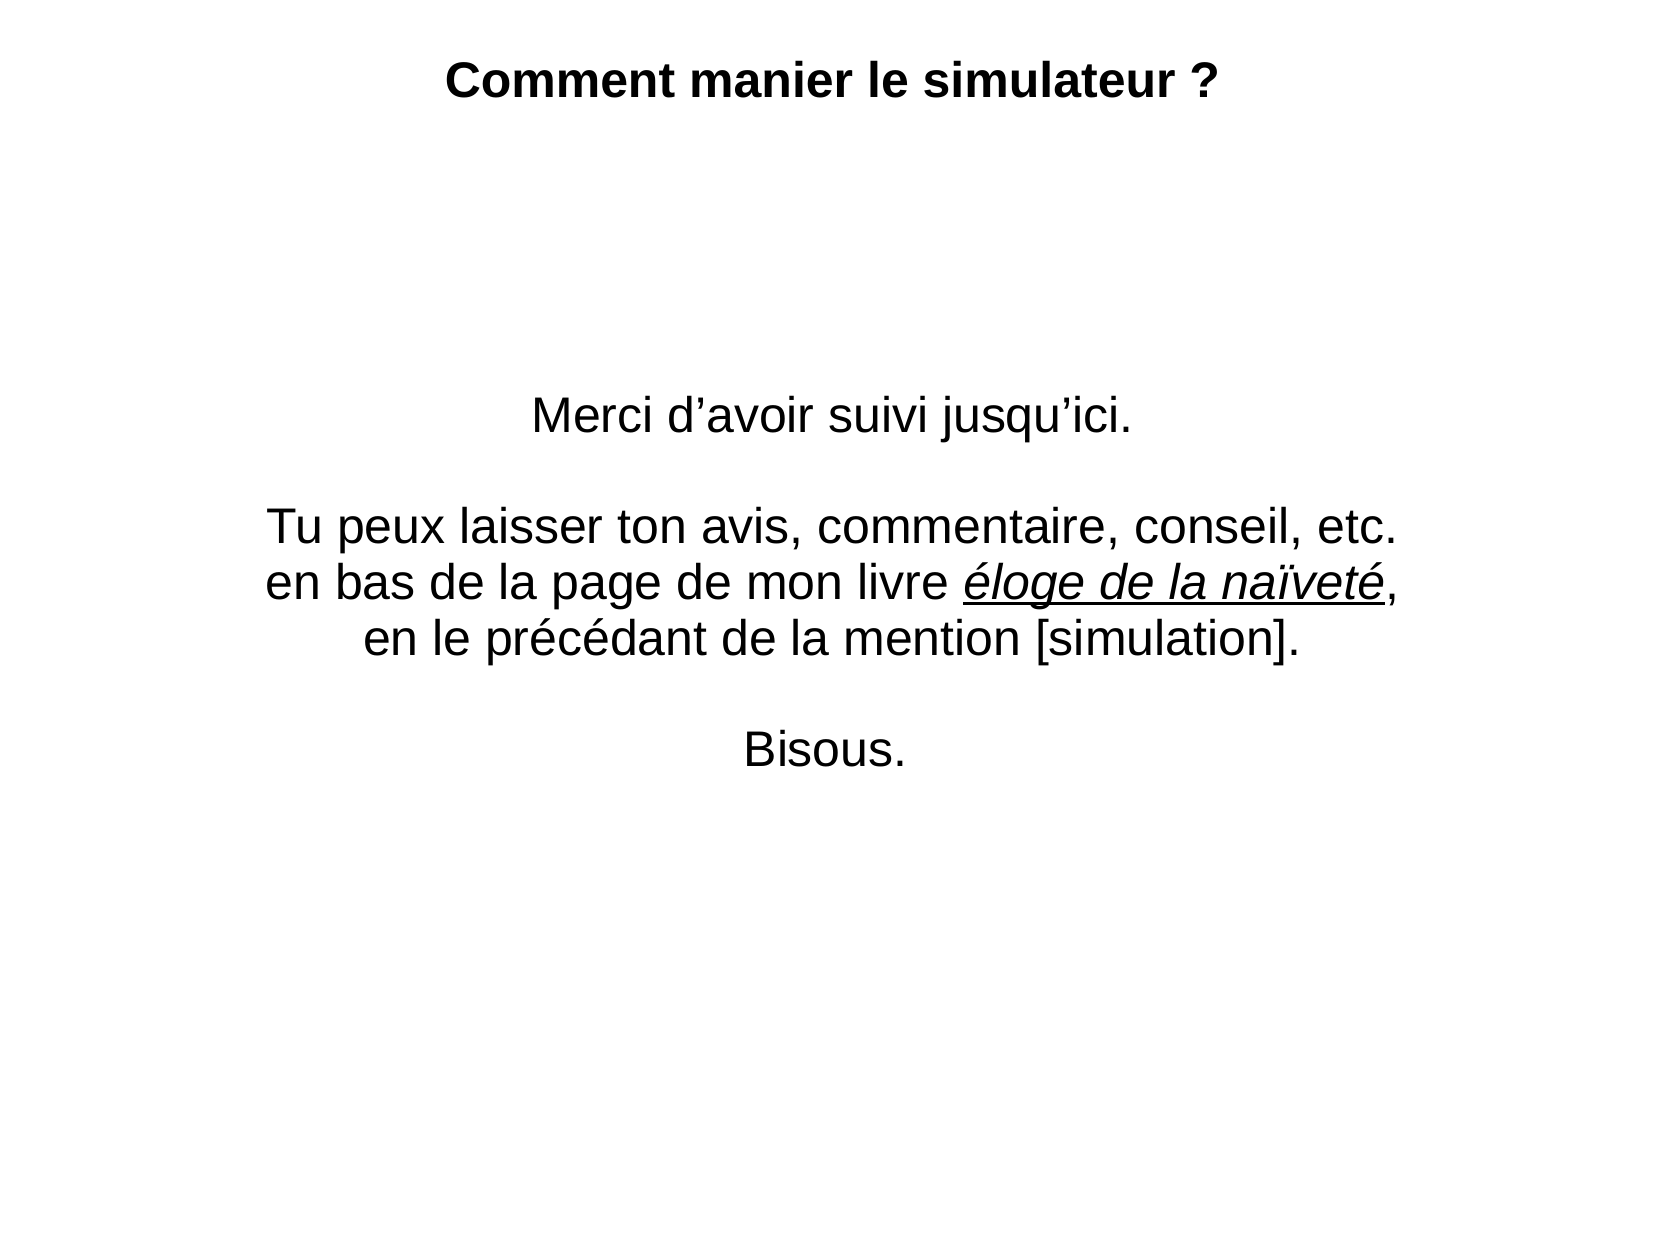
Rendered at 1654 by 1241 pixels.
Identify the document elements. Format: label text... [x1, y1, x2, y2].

text_box Comment manier le simulateur ? Merci d’avoir suivi jusqu’ici. Tu peux laisser ton avis, commentaire, conseil, etc. en bas de la page de mon livre éloge de la naïveté, en le précédant de la mention [simulation]. Bisous. [224, 45, 1441, 792]
